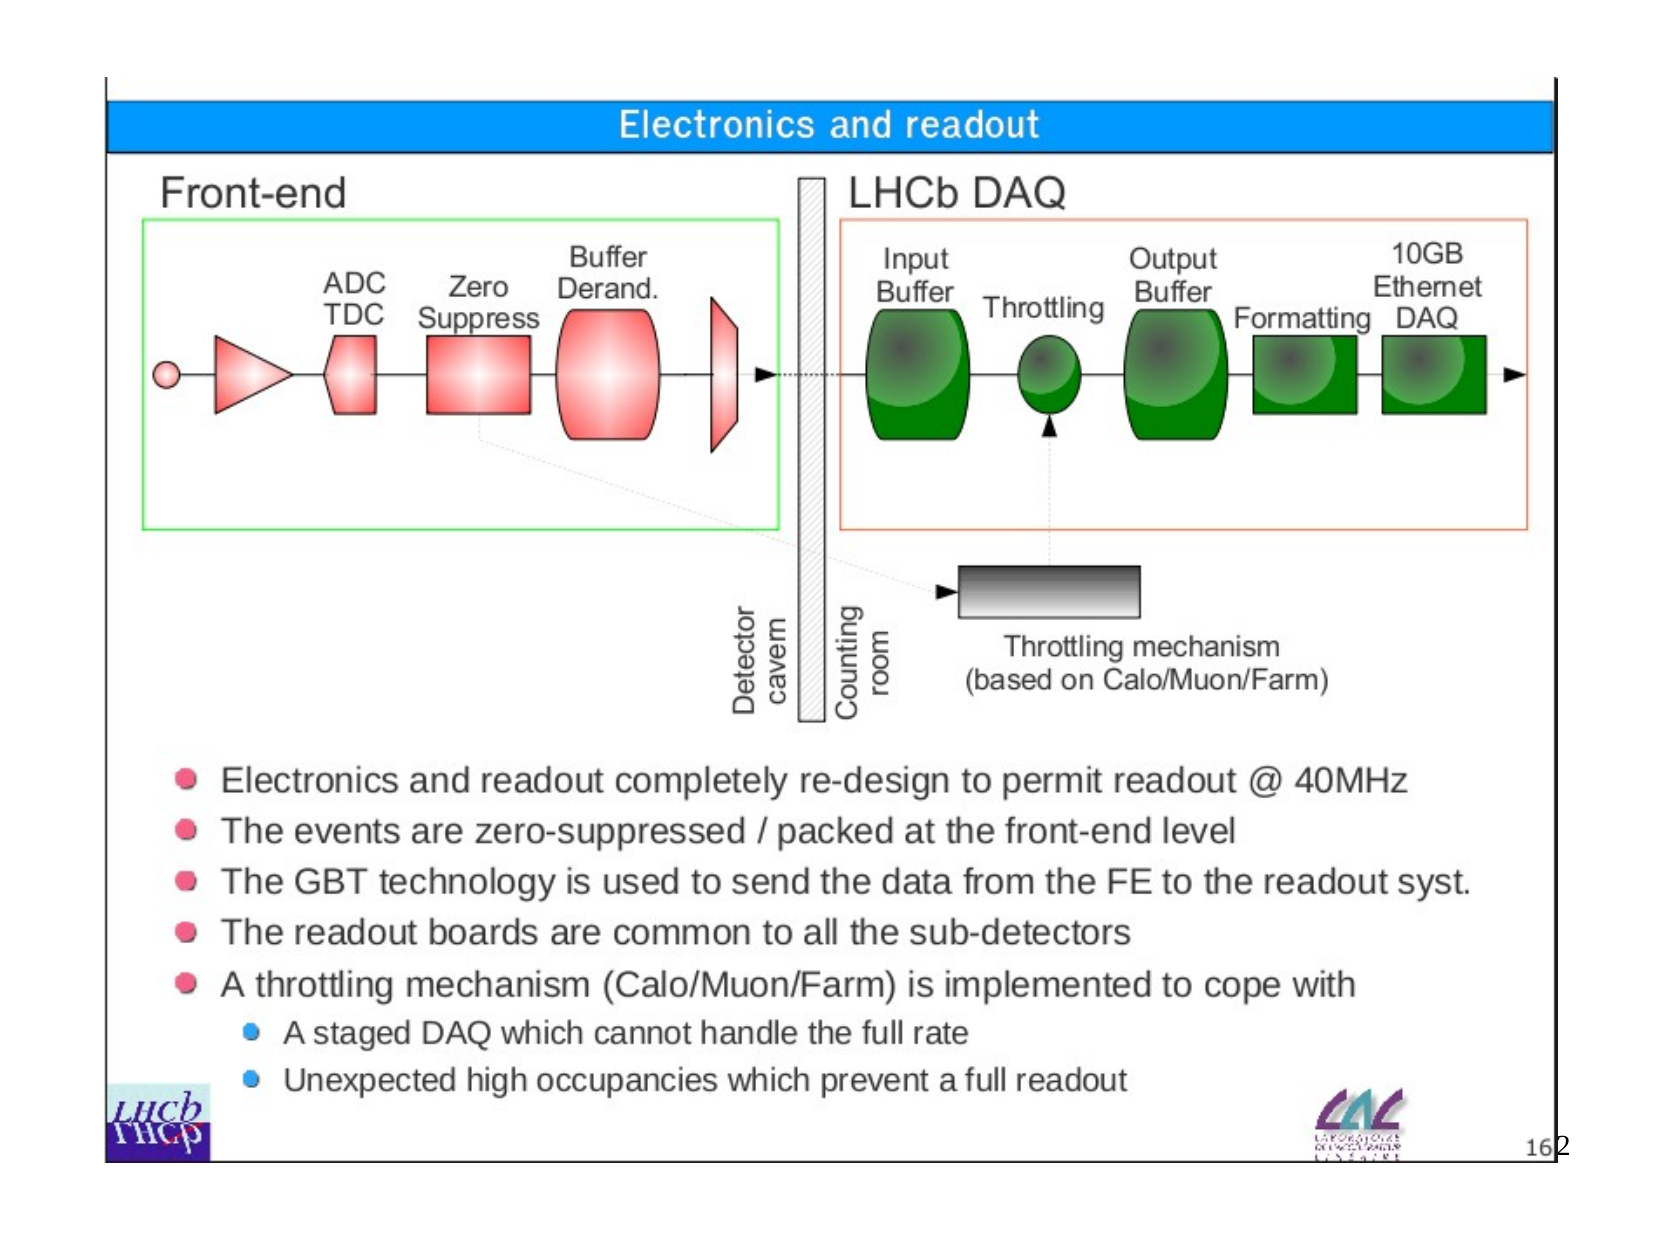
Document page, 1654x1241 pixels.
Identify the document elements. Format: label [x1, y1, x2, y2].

picture [104, 77, 1558, 1163]
